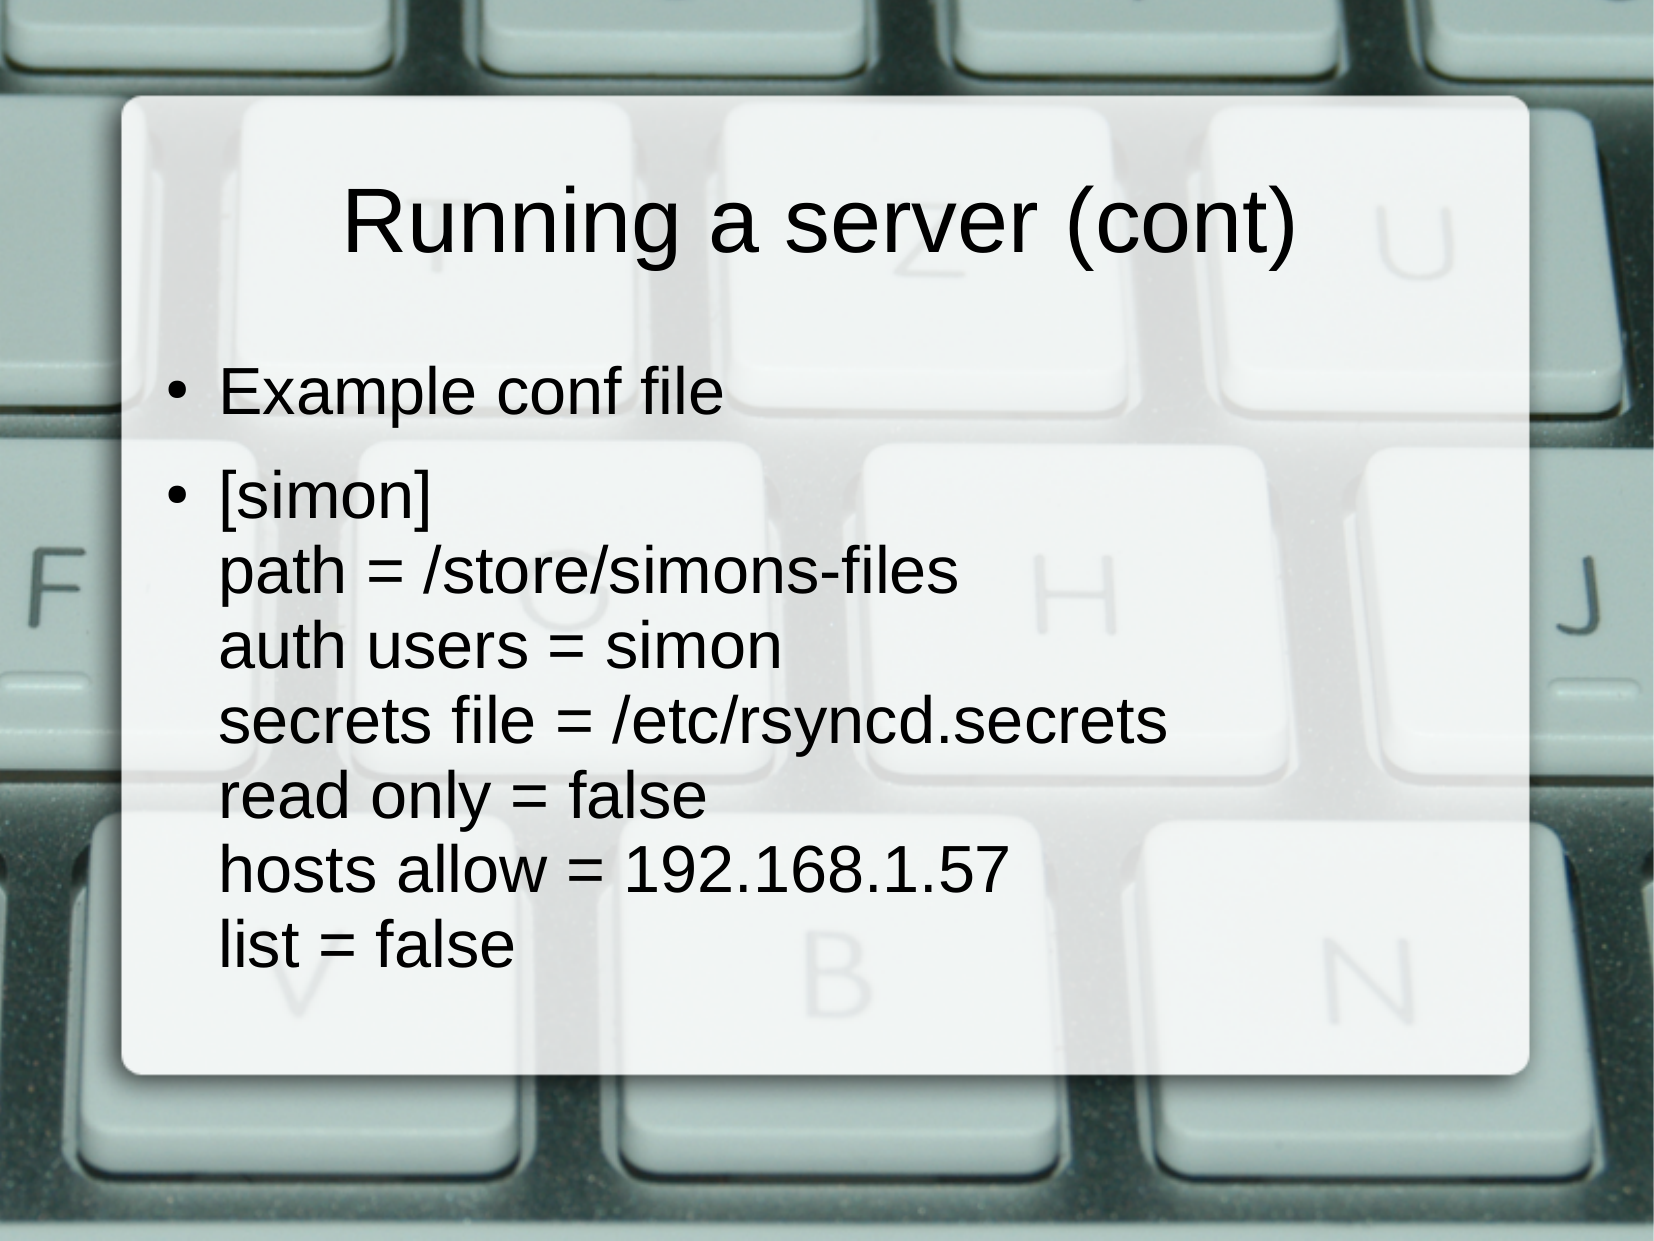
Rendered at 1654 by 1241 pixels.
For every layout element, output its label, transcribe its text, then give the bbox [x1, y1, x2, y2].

picture [0, 0, 1654, 1241]
title Running a server (cont) [135, 125, 1506, 318]
list Example conf file [simon] path = /store/simons-files auth users = simon secrets file = /etc/rsyncd.secrets read only = false hosts allow = 192.168.1.57 list = false [147, 354, 1506, 1049]
